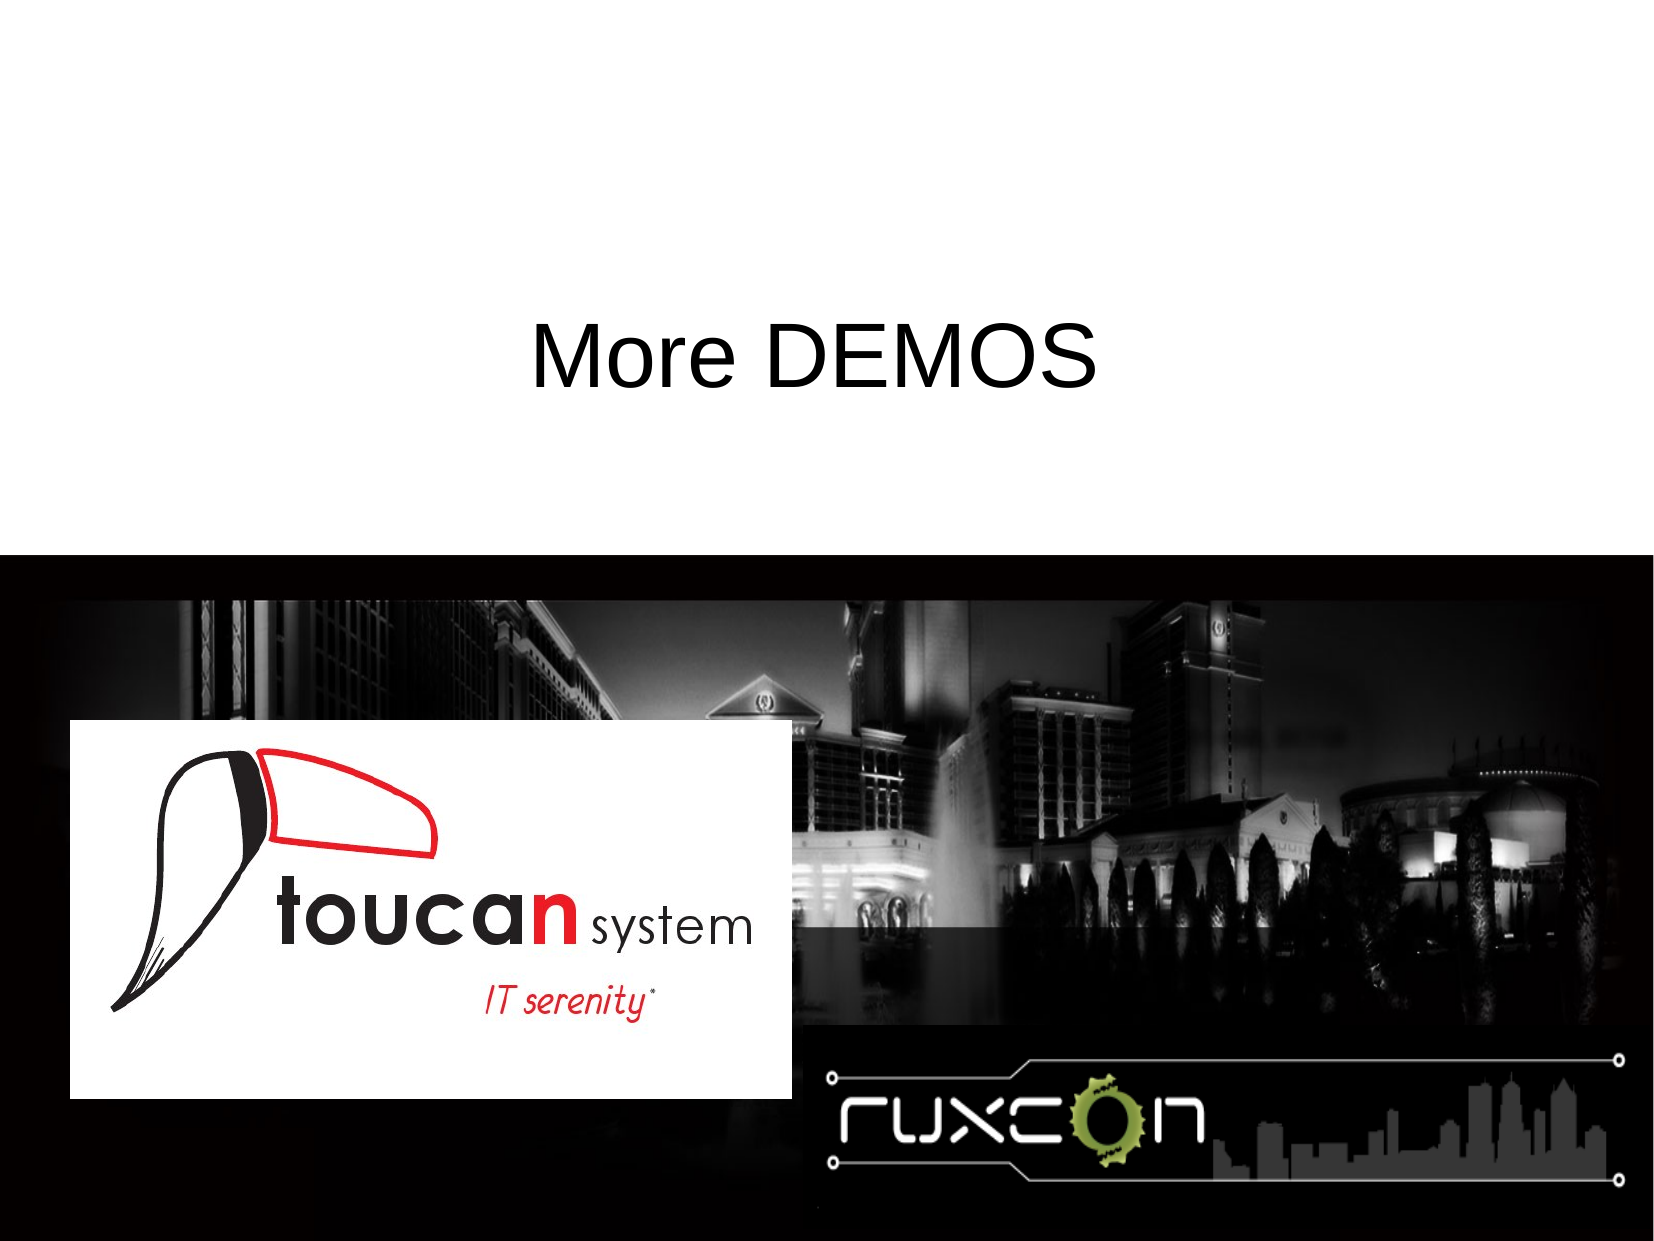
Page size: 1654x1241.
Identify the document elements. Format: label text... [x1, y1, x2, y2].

picture [0, 555, 1654, 1241]
title More DEMOS [71, 253, 1560, 461]
